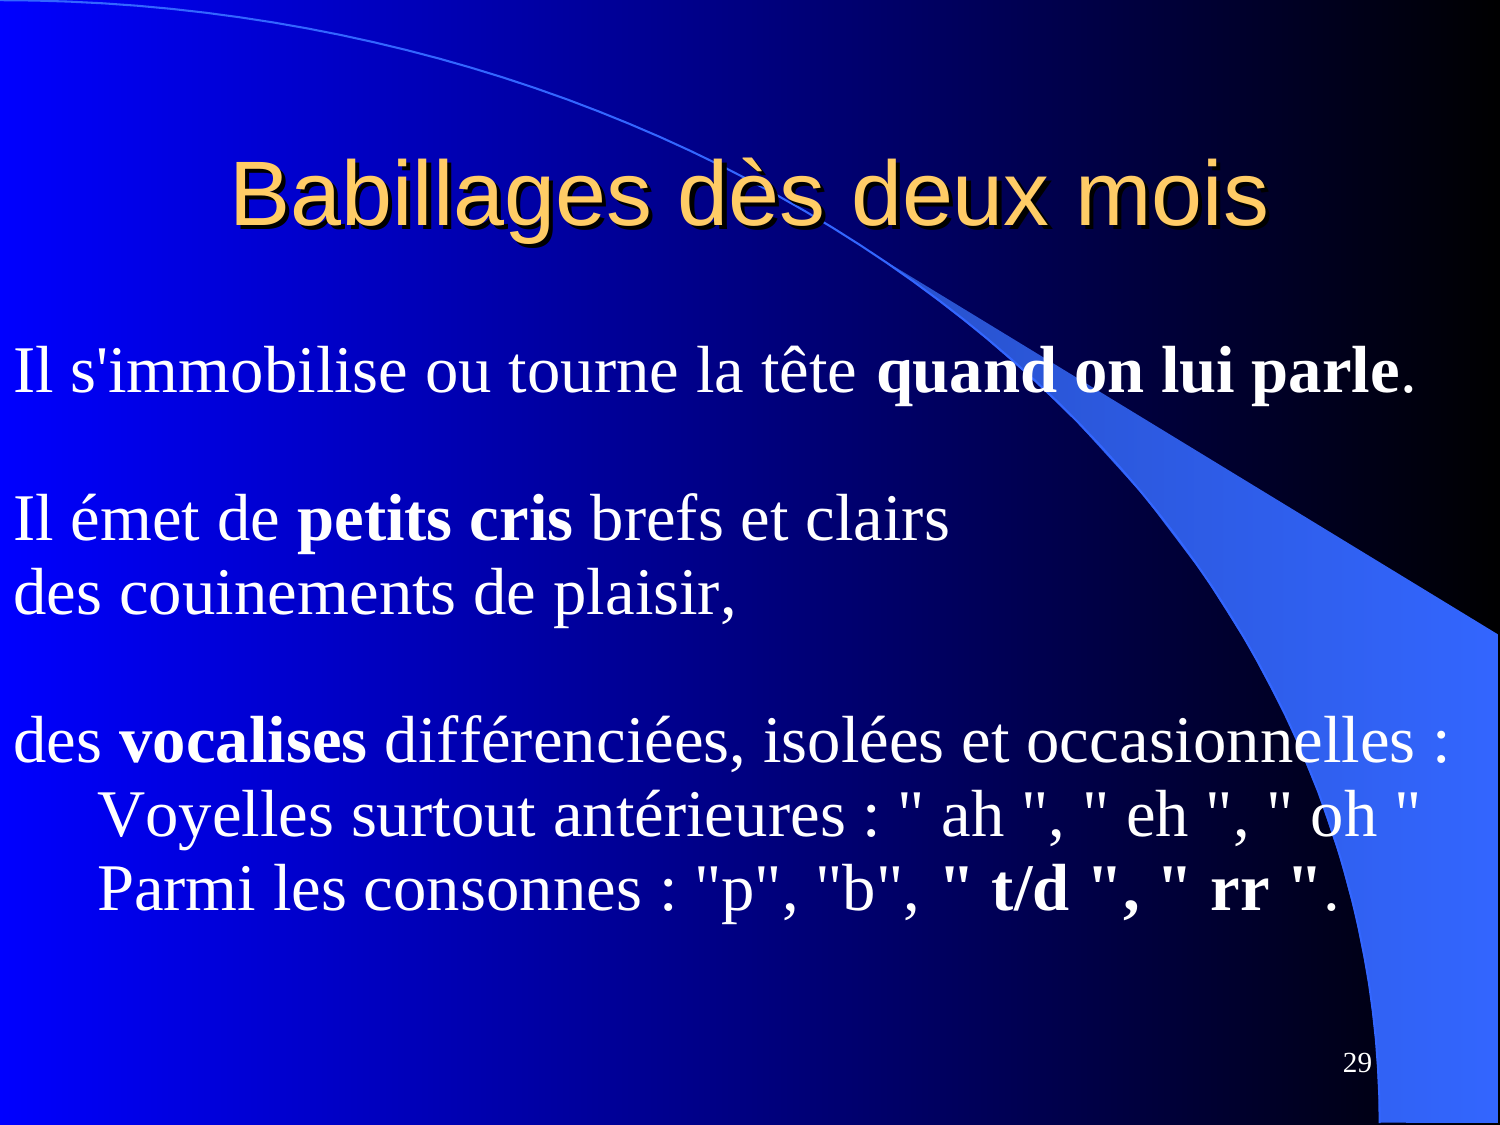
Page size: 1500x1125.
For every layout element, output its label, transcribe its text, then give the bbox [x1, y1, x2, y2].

title Babillages dès deux mois [112, 99, 1388, 288]
text_box Il s'immobilise ou tourne la tête quand on lui parle. Il émet de petits cris brefs et clairs des couinements de plaisir, des vocalises différenciées, isolées et occasionnelles : Voyelles surtout antérieures : " ah ", " eh ", " oh " Parmi les consonnes : "p", "b", " t/d ", " rr ". [0, 324, 1469, 933]
